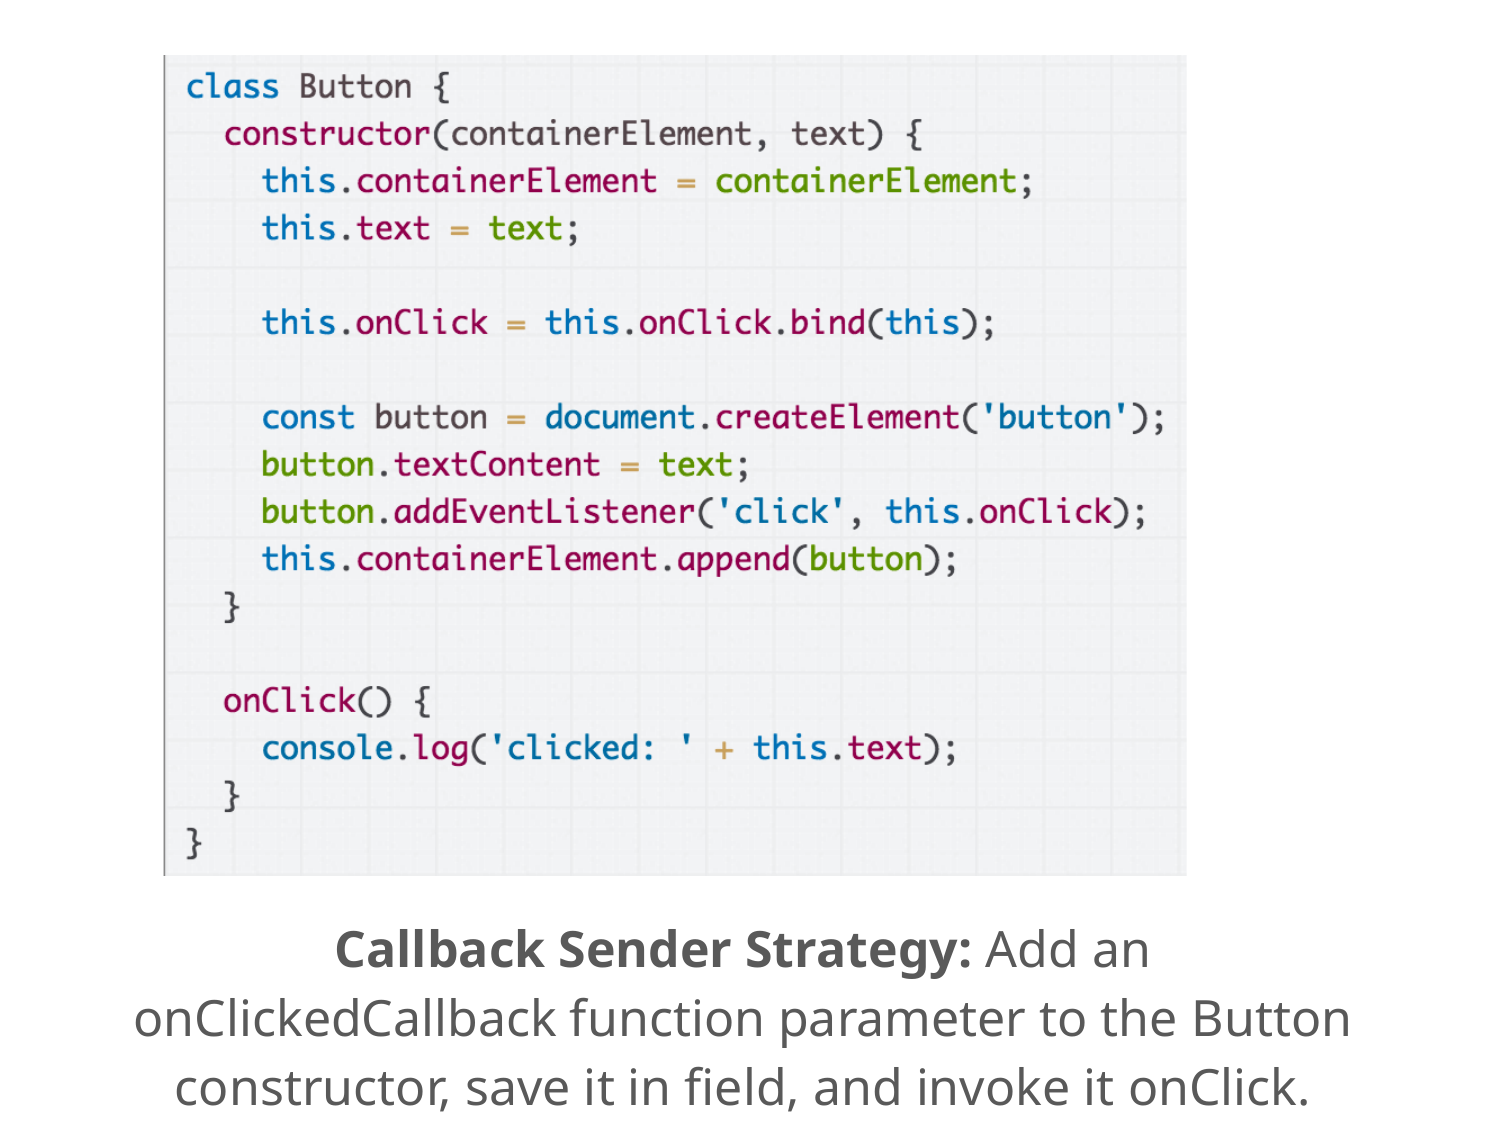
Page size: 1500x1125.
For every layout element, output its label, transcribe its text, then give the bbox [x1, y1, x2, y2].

picture [163, 55, 1187, 876]
list Callback Sender Strategy: Add an onClickedCallback function parameter to the Button constructor, save it in field, and invoke it onClick. [115, 893, 1371, 1087]
